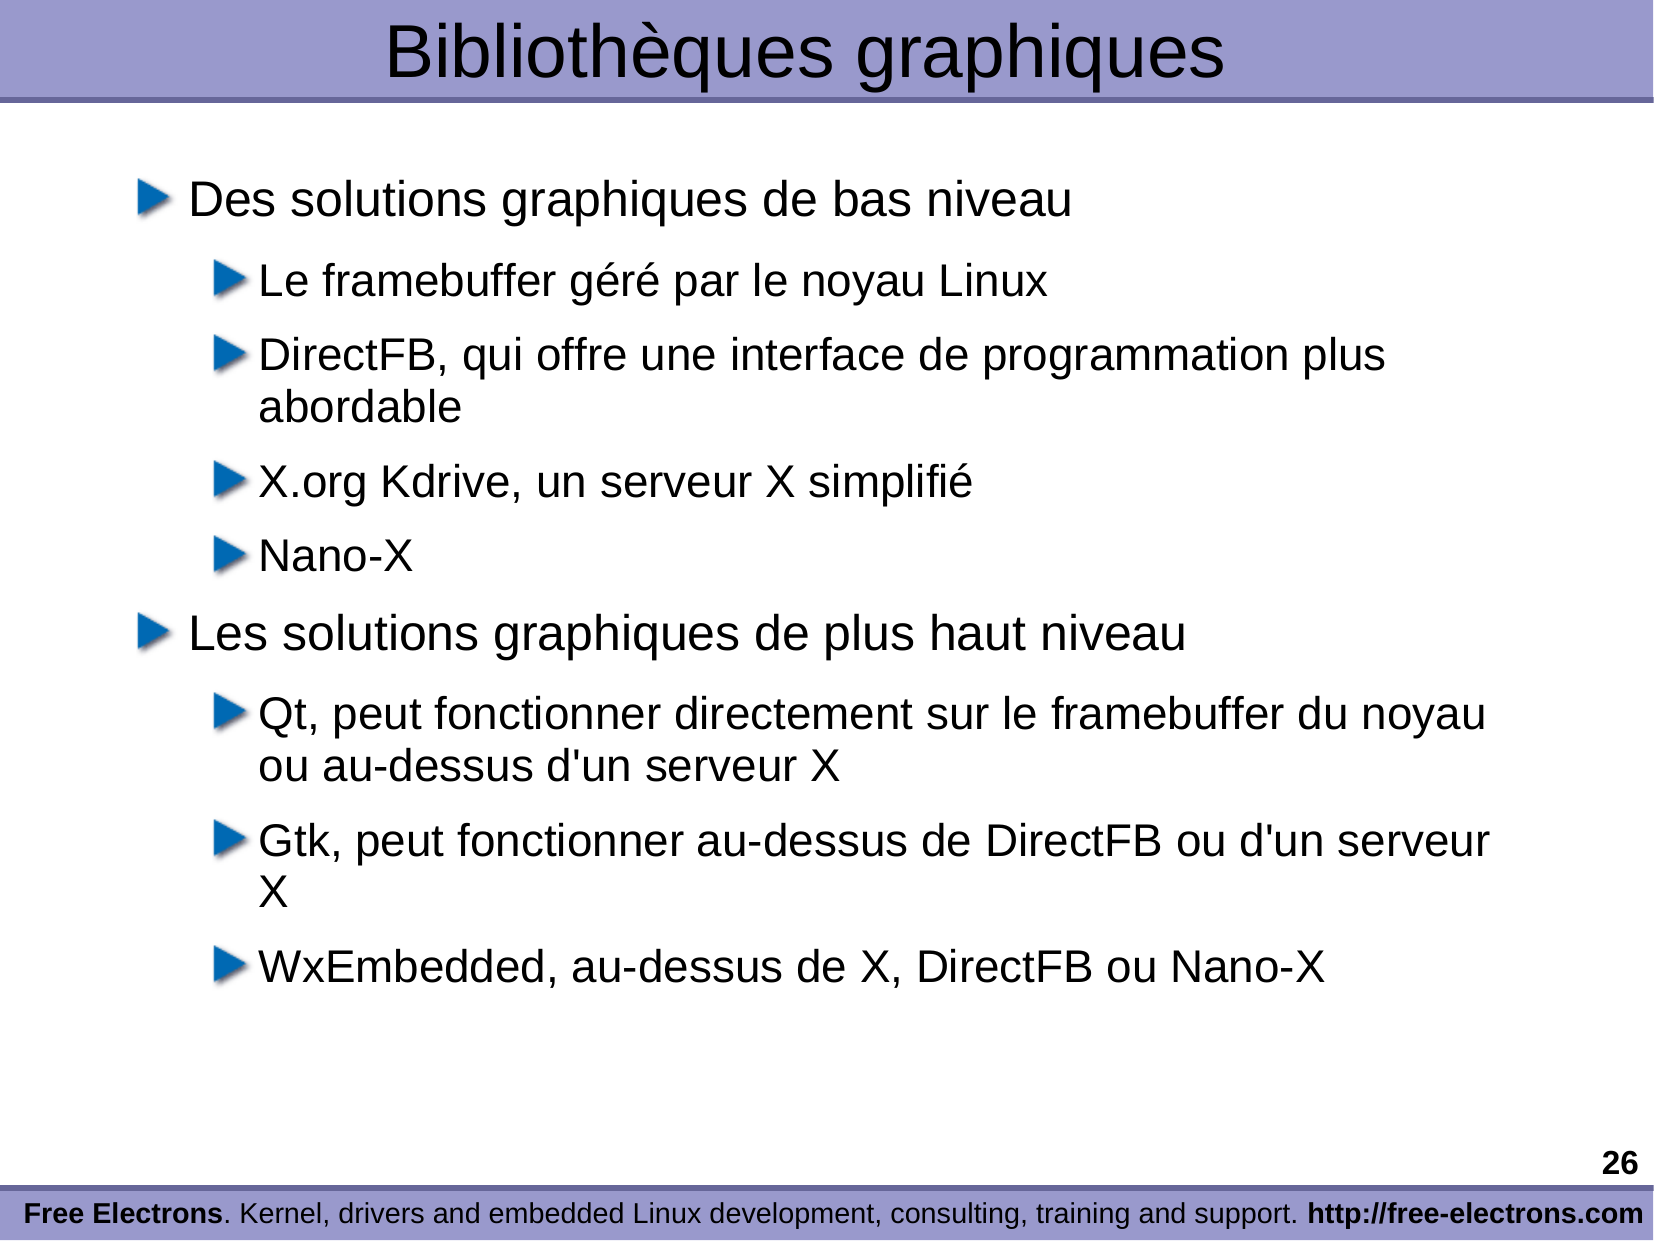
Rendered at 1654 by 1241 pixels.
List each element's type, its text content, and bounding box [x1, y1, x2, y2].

list Des solutions graphiques de bas niveau Le framebuffer géré par le noyau Linux DirectFB, qui offre une interface de programmation plus abordable X.org Kdrive, un serveur X simplifié Nano-X Les solutions graphiques de plus haut niveau Qt, peut fonctionner directement sur le framebuffer du noyau ou au-dessus d'un serveur X Gtk, peut fonctionner au-dessus de DirectFB ou d'un serveur X WxEmbedded, au-dessus de X, DirectFB ou Nano-X [117, 171, 1530, 1062]
title Bibliothèques graphiques [60, 4, 1551, 98]
